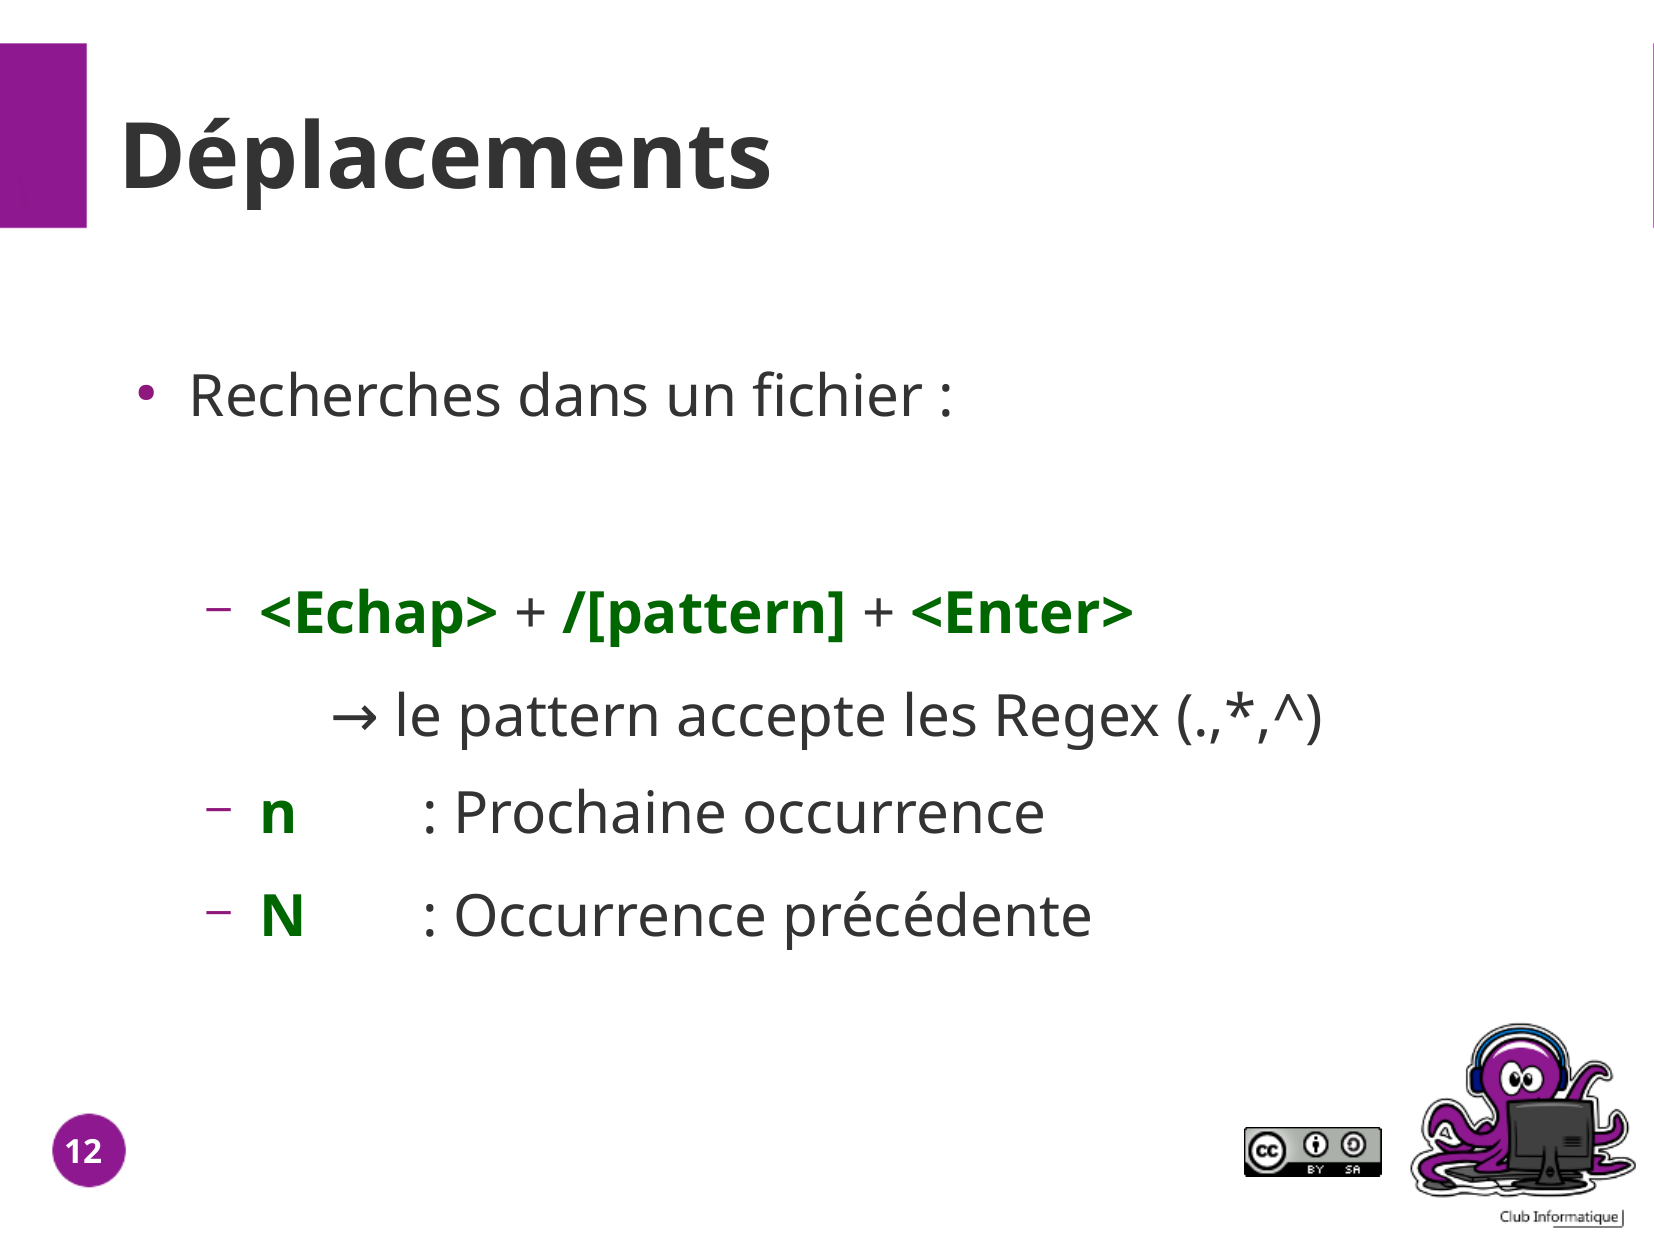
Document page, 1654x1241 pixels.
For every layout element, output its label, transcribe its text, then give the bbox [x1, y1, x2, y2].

picture [0, 0, 1654, 1241]
list Recherches dans un fichier : <Echap> + /[pattern] + <Enter> → le pattern accepte les Regex (.,*,^) n : Prochaine occurrence N : Occurrence précédente [118, 354, 1536, 1074]
title Déplacements [118, 49, 1571, 257]
